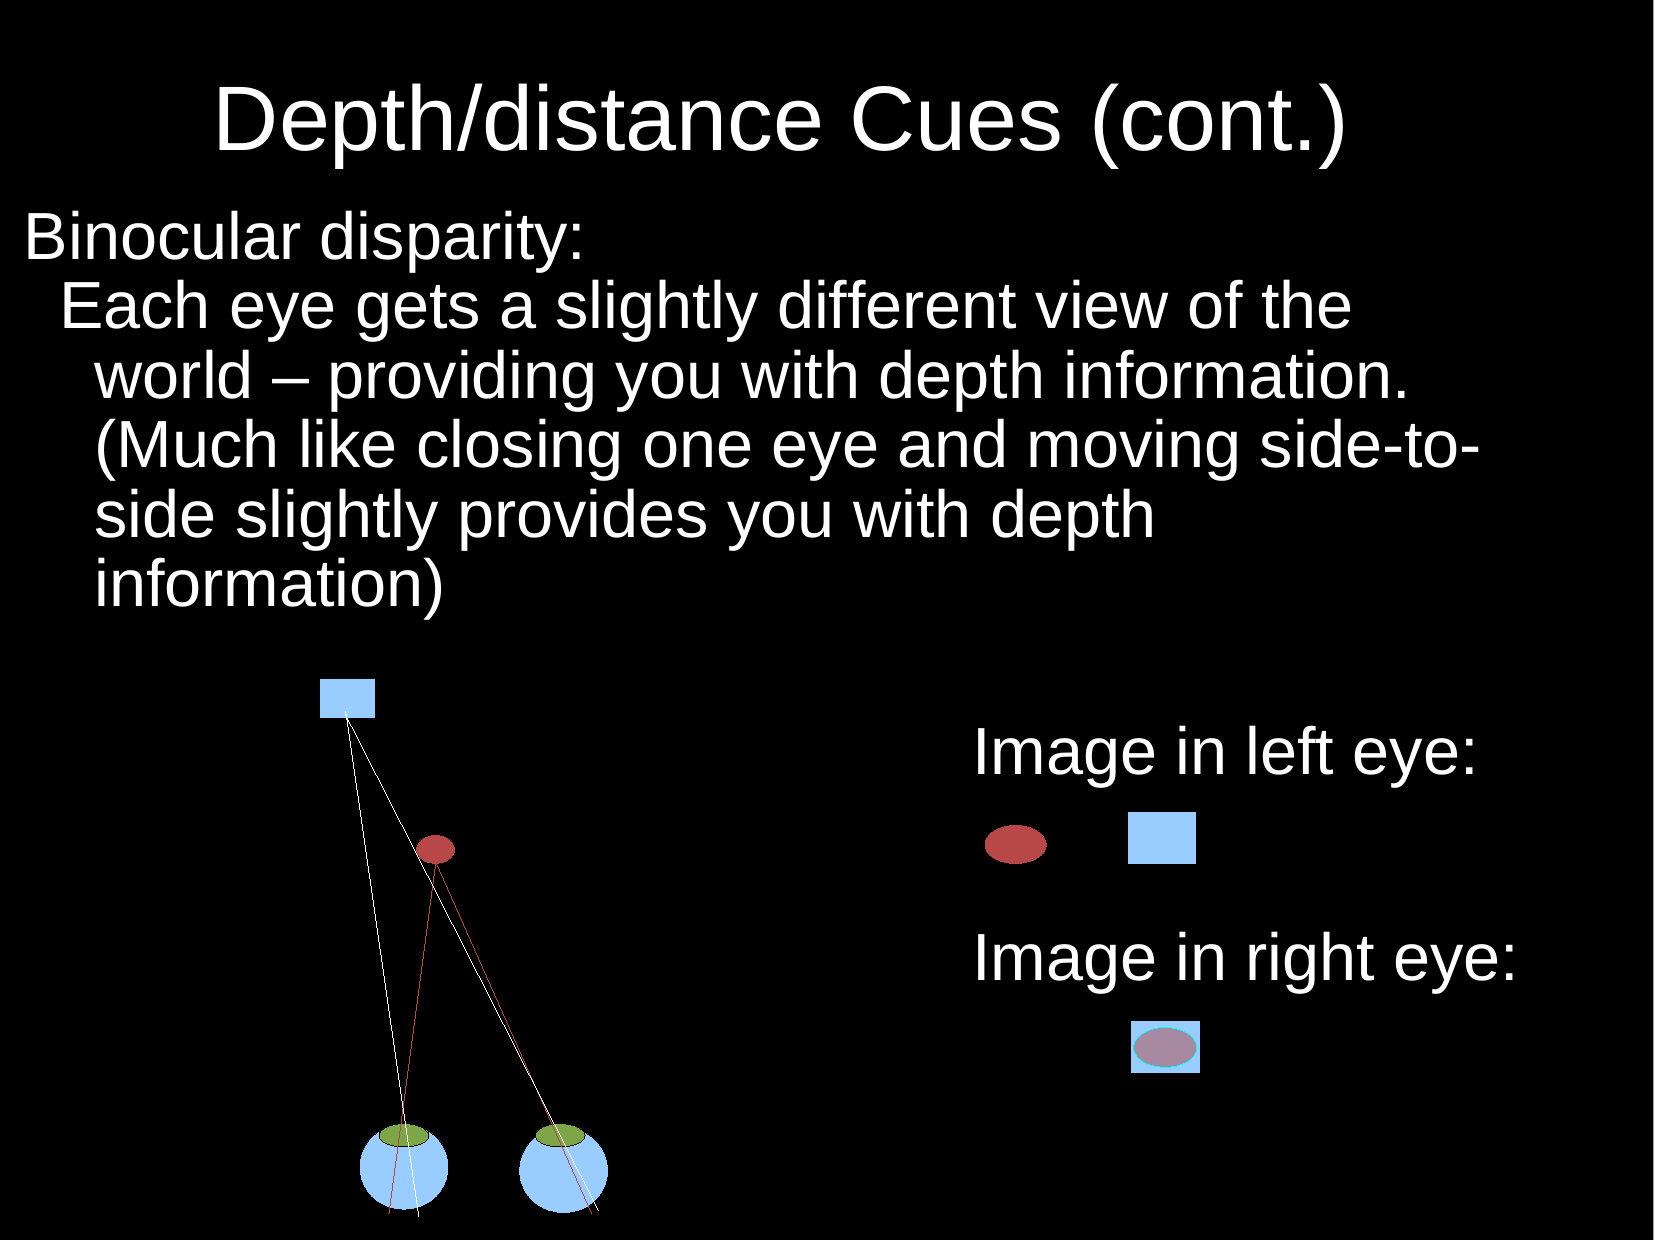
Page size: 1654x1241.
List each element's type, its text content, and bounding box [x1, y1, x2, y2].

text_box Image in right eye: [957, 917, 1535, 1008]
text_box [1127, 811, 1197, 865]
text_box [319, 678, 376, 719]
text_box [518, 1123, 609, 1214]
text_box [359, 1123, 449, 1211]
title Depth/distance Cues (cont.) [37, 17, 1526, 226]
text_box [984, 824, 1048, 865]
text_box Binocular disparity: Each eye gets a slightly different view of the world – providing you with depth information. (Much like closing one eye and moving side-to-side slightly provides you with depth information) [23, 203, 1513, 621]
text_box [415, 834, 456, 865]
text_box Image in left eye: [957, 711, 1495, 802]
text_box [1130, 1020, 1201, 1074]
